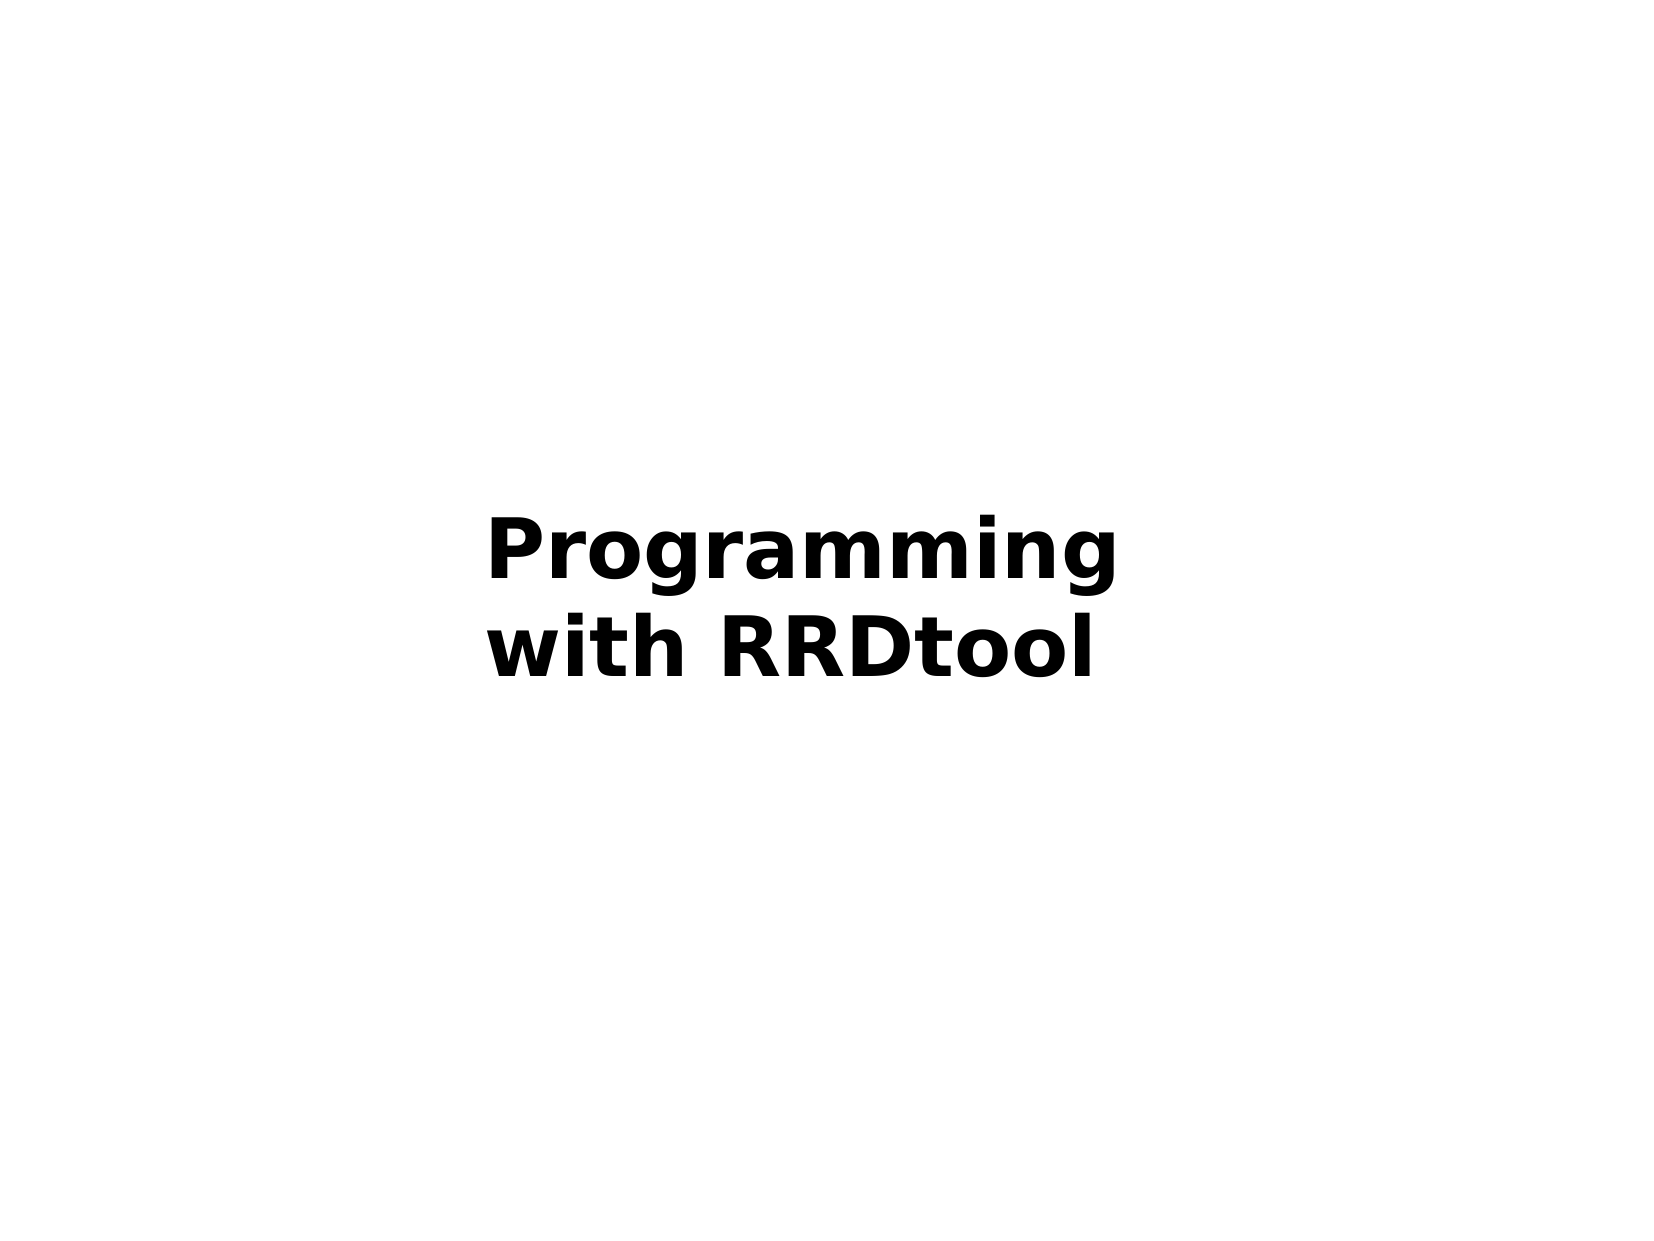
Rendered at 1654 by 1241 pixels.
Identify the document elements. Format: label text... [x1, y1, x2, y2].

title Programming with RRDtool [484, 389, 1335, 808]
